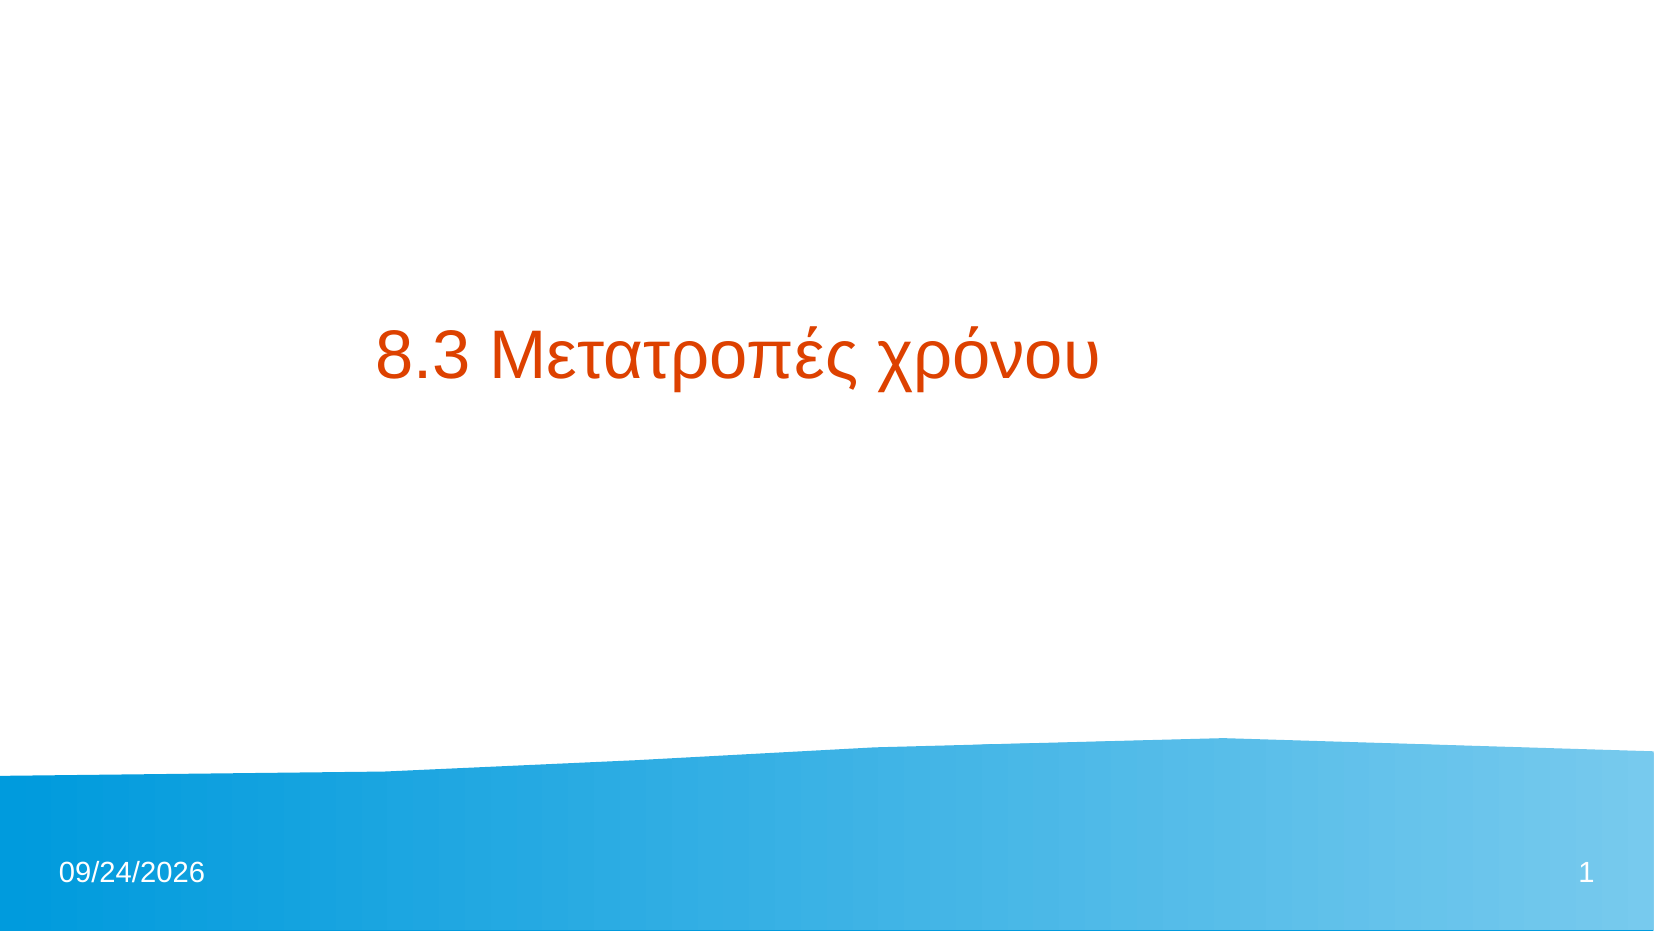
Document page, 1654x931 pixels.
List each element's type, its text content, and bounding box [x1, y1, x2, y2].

title 8.3 Μετατροπές χρόνου [0, 265, 1477, 443]
